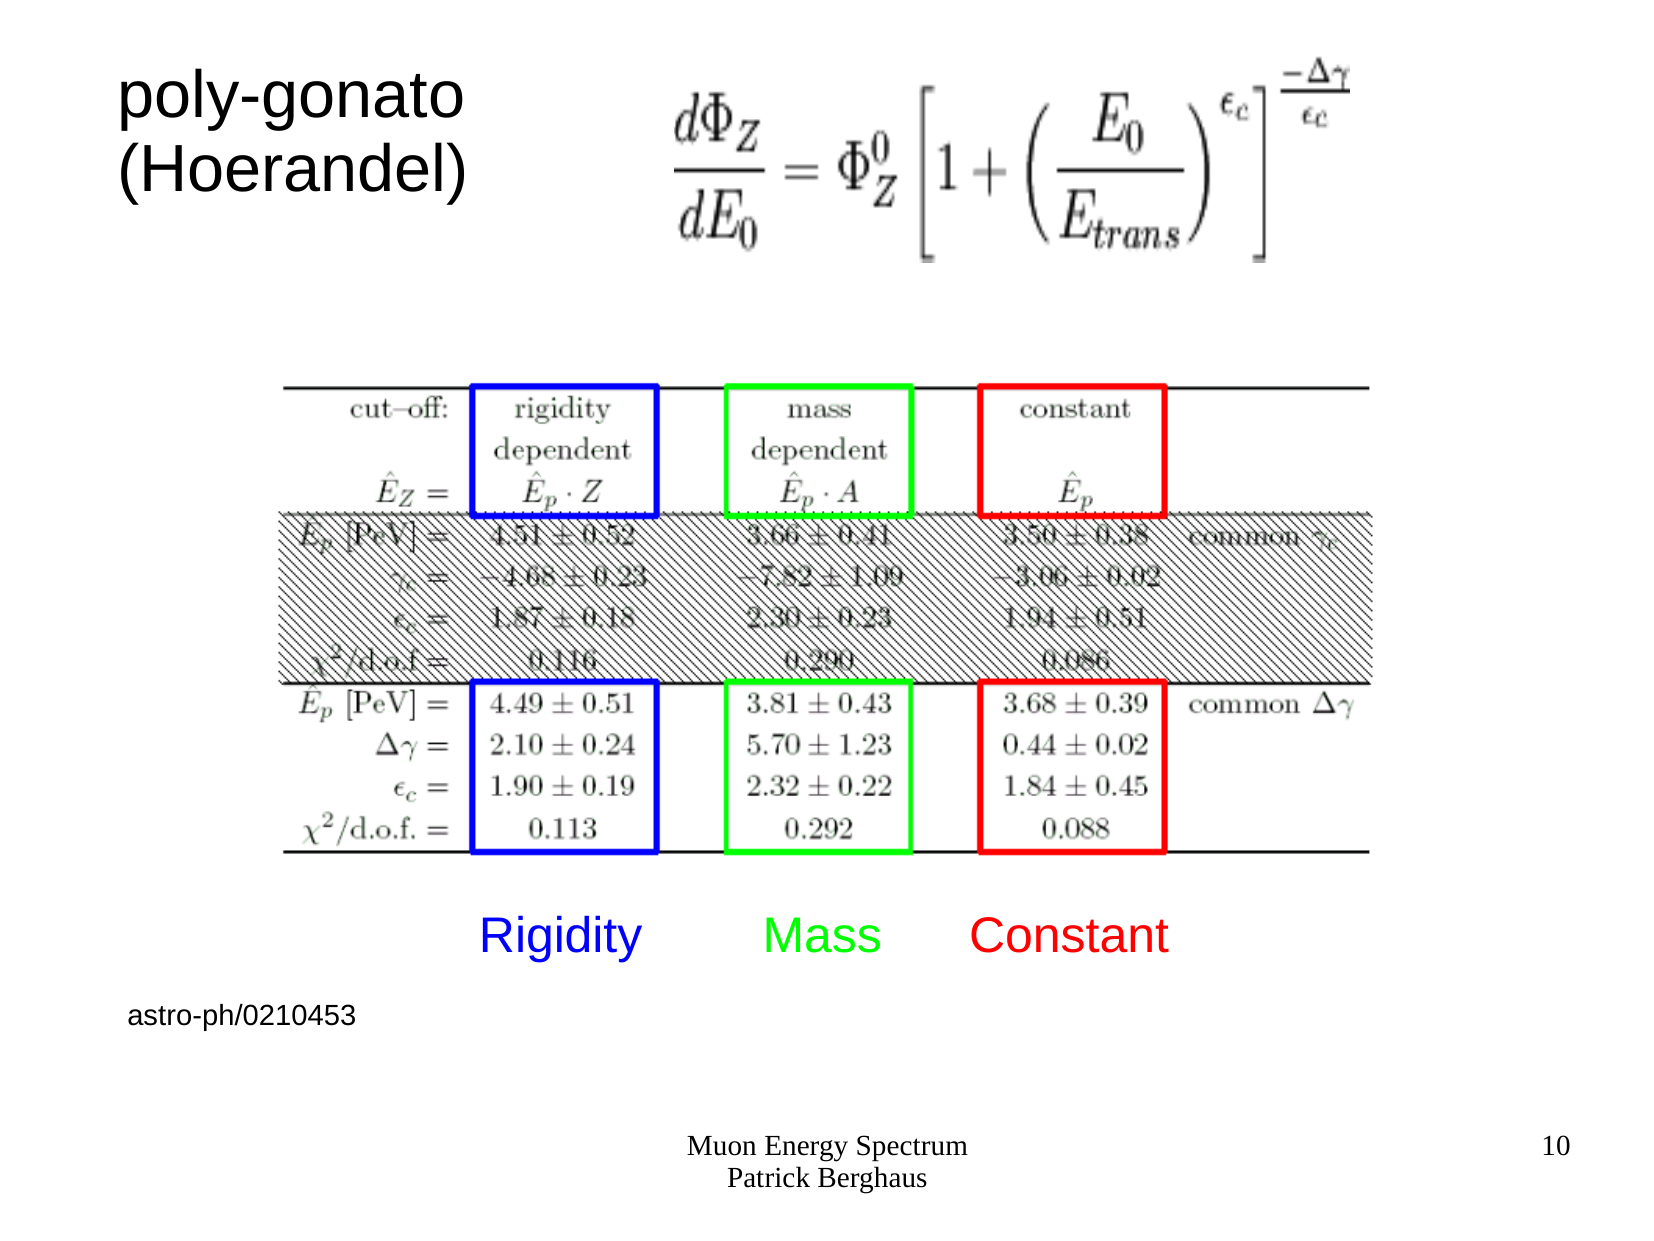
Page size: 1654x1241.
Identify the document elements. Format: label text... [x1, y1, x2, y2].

picture [235, 335, 1429, 907]
text_box Rigidity [464, 900, 658, 990]
picture [674, 56, 1350, 263]
text_box Constant [954, 900, 1184, 990]
text_box Mass [747, 900, 897, 990]
text_box astro-ph/0210453 [112, 991, 370, 1050]
text_box poly-gonato (Hoerandel) [102, 49, 484, 263]
